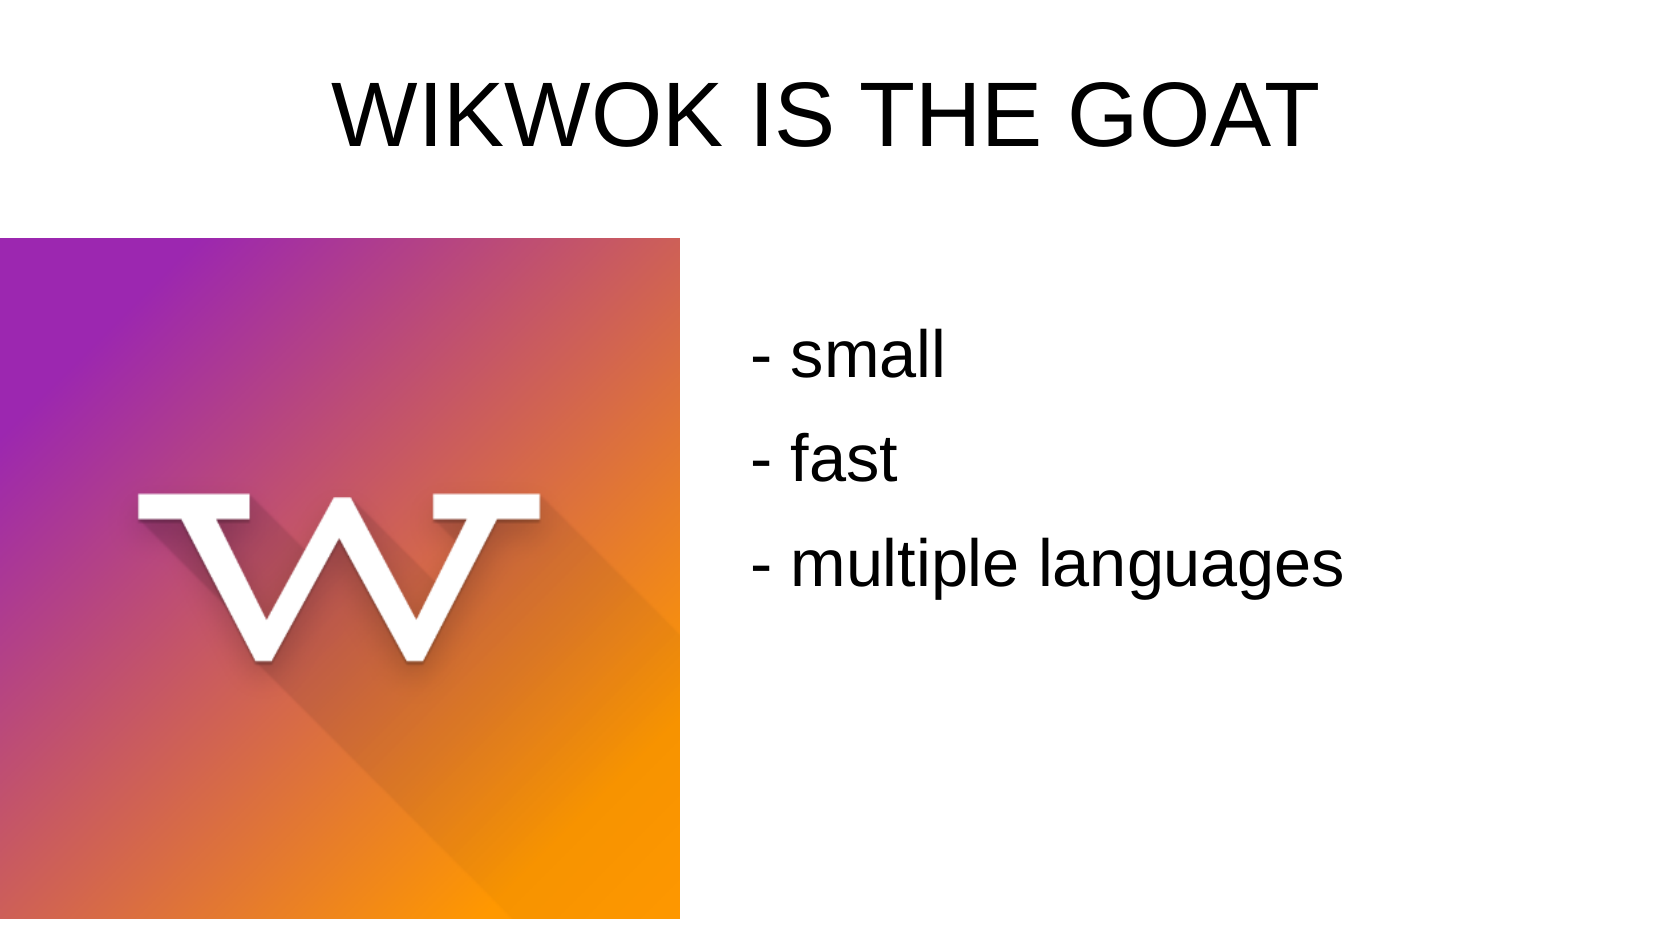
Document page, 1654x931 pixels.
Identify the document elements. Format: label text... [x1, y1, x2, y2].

picture [0, 238, 680, 919]
list - small - fast - multiple languages [680, 316, 1571, 857]
title WIKWOK IS THE GOAT [82, 37, 1571, 193]
